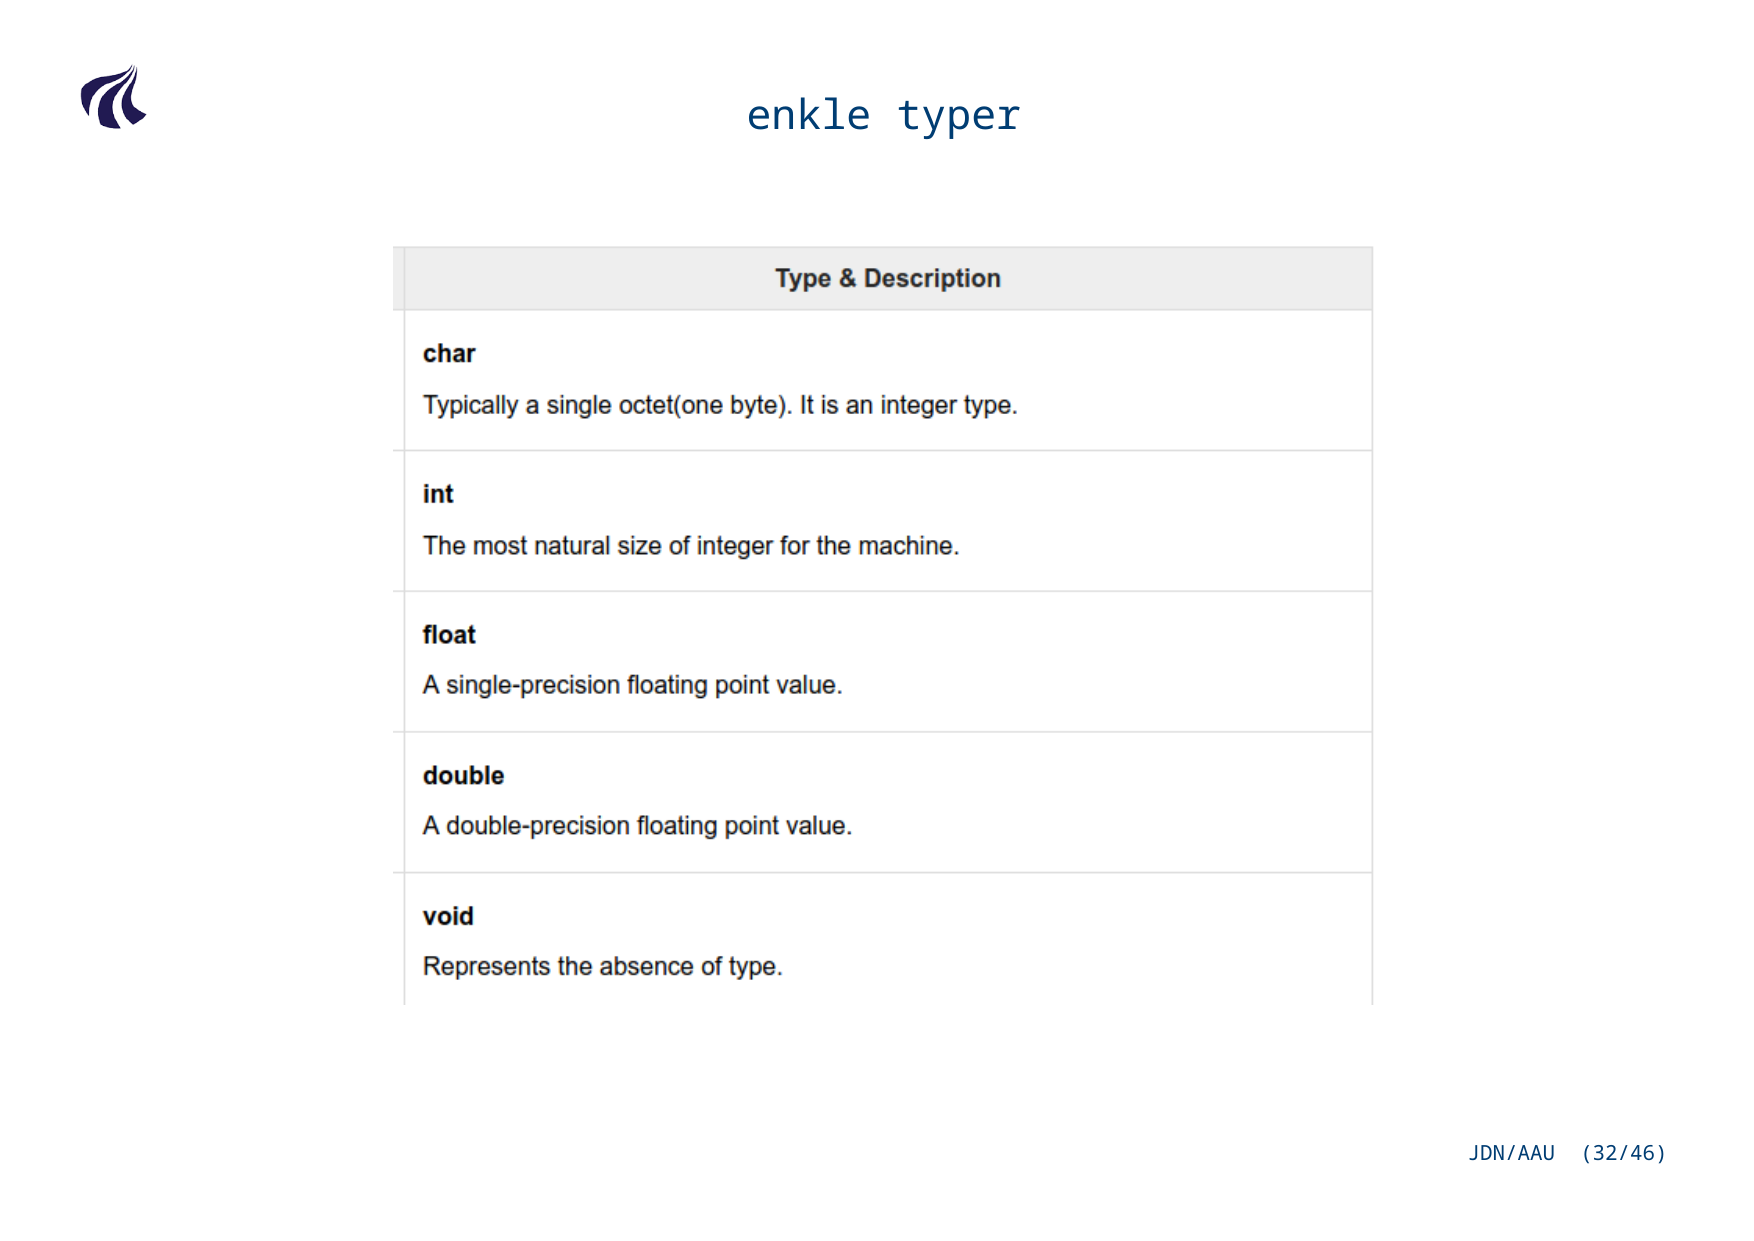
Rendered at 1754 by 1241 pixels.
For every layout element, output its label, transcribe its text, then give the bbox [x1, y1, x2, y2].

title enkle typer [148, 72, 1621, 155]
picture [393, 242, 1375, 1005]
picture [76, 60, 151, 131]
